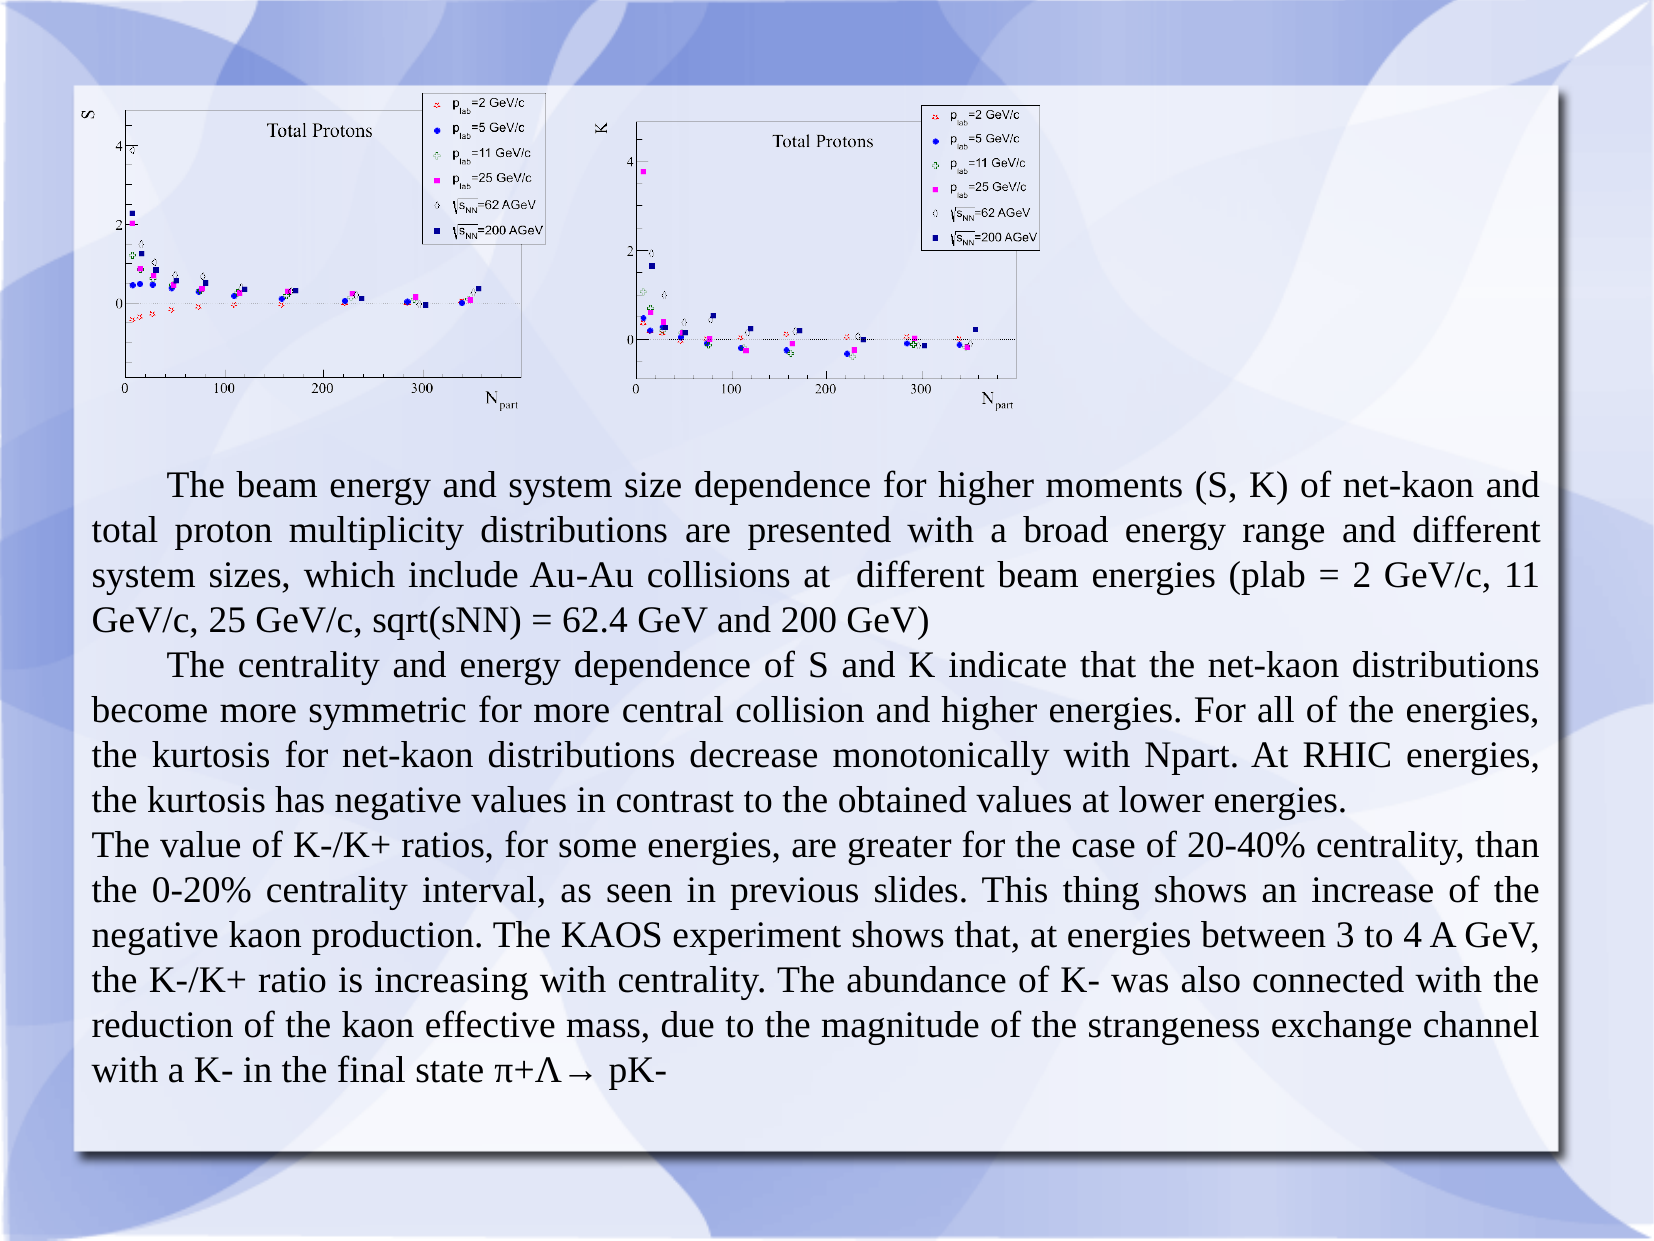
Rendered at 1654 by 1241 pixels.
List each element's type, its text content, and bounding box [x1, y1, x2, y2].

text_box The beam energy and system size dependence for higher moments (S, K) of net-kaon and total proton multiplicity distributions are presented with a broad energy range and different system sizes, which include Au-Au collisions at different beam energies (plab = 2 GeV/c, 11 GeV/c, 25 GeV/c, sqrt(sNN) = 62.4 GeV and 200 GeV) The centrality and energy dependence of S and K indicate that the net-kaon distributions become more symmetric for more central collision and higher energies. For all of the energies, the kurtosis for net-kaon distributions decrease monotonically with Npart. At RHIC energies, the kurtosis has negative values in contrast to the obtained values at lower energies. The value of K-/K+ ratios, for some energies, are greater for the case of 20-40% centrality, than the 0-20% centrality interval, as seen in previous slides. This thing shows an increase of the negative kaon production. The KAOS experiment shows that, at energies between 3 to 4 A GeV, the K-/K+ ratio is increasing with centrality. The abundance of K- was also connected with the reduction of the kaon effective mass, due to the magnitude of the strangeness exchange channel with a K- in the final state π+Λ→ pK- [77, 452, 1557, 1143]
picture [589, 89, 1063, 411]
picture [76, 76, 570, 411]
